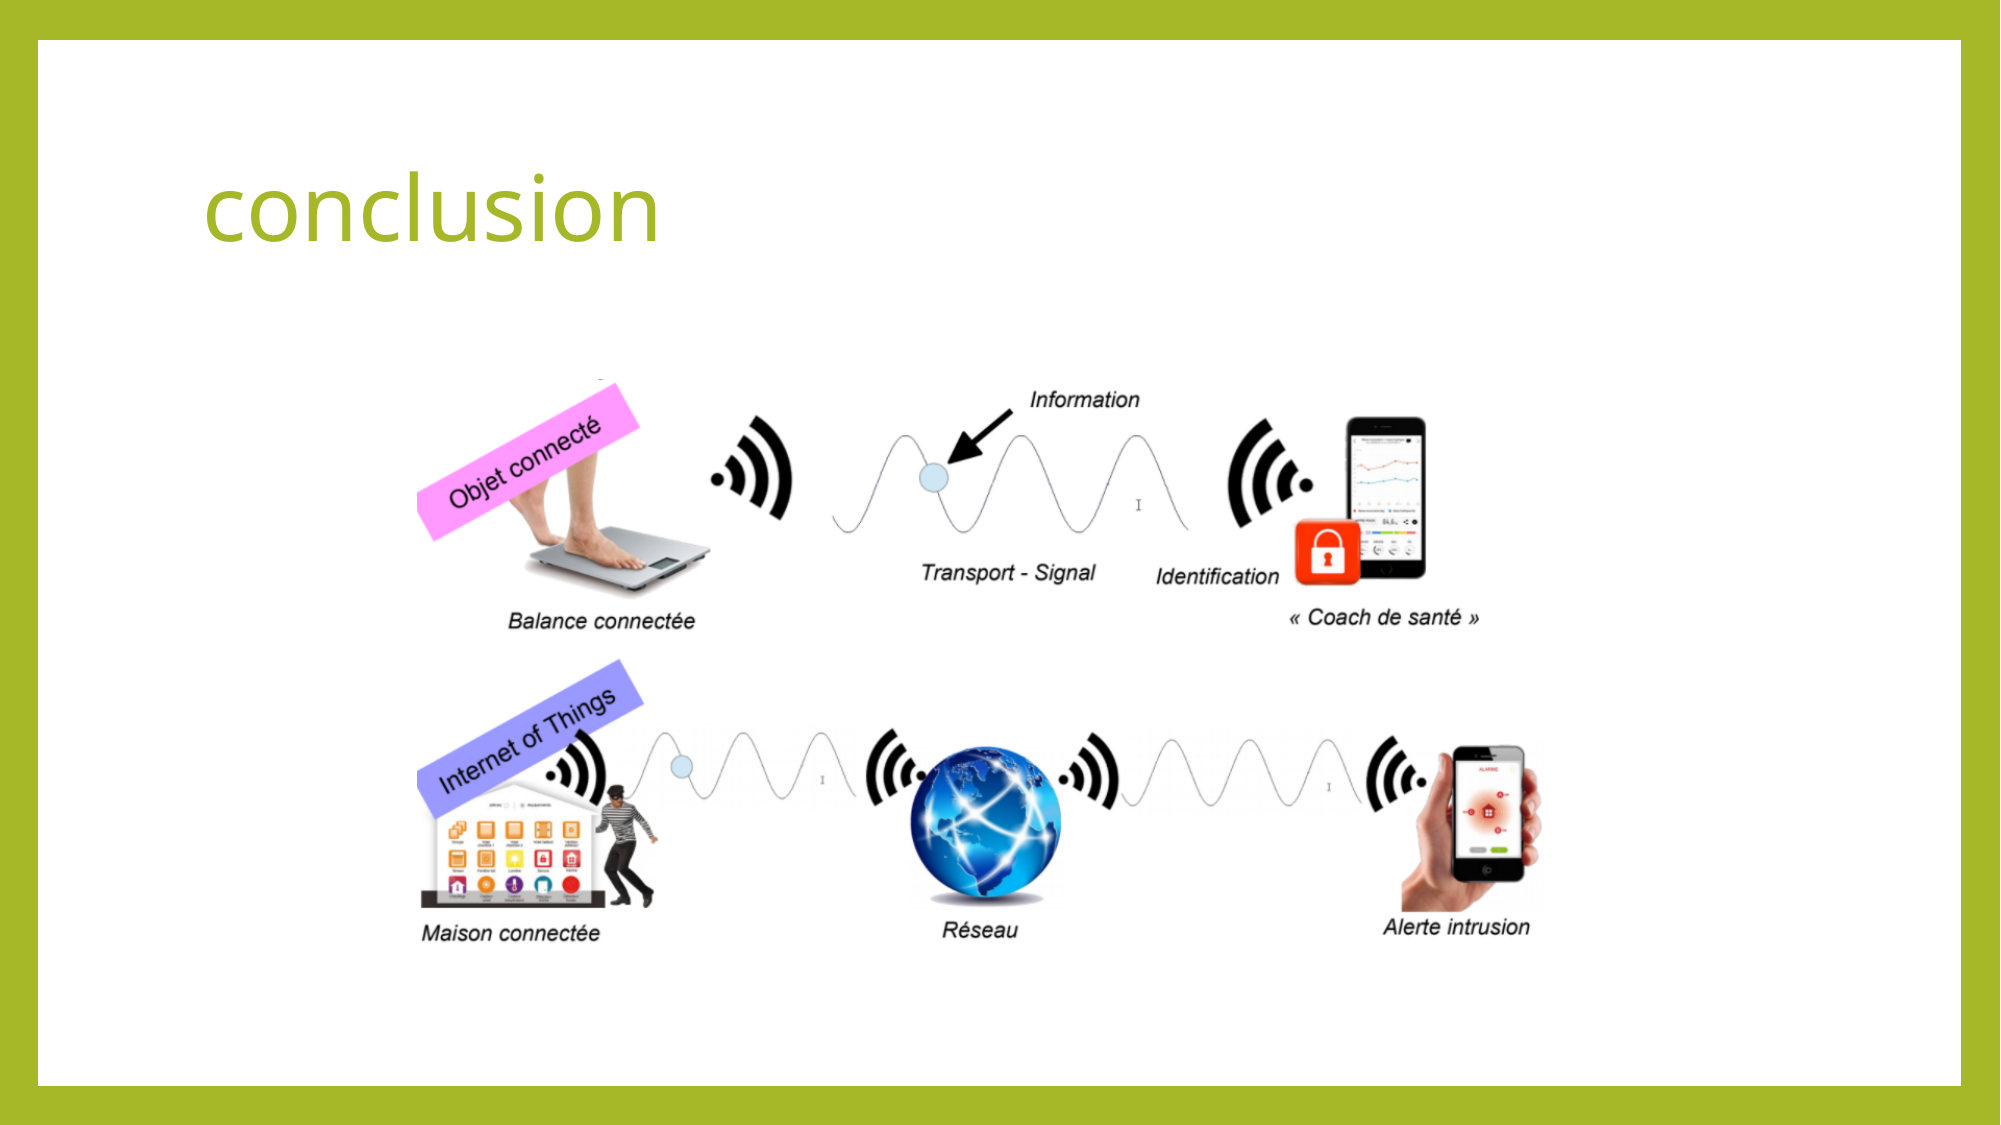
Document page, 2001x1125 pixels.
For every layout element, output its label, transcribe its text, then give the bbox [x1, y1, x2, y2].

picture [417, 379, 1578, 959]
title conclusion [187, 99, 1808, 323]
